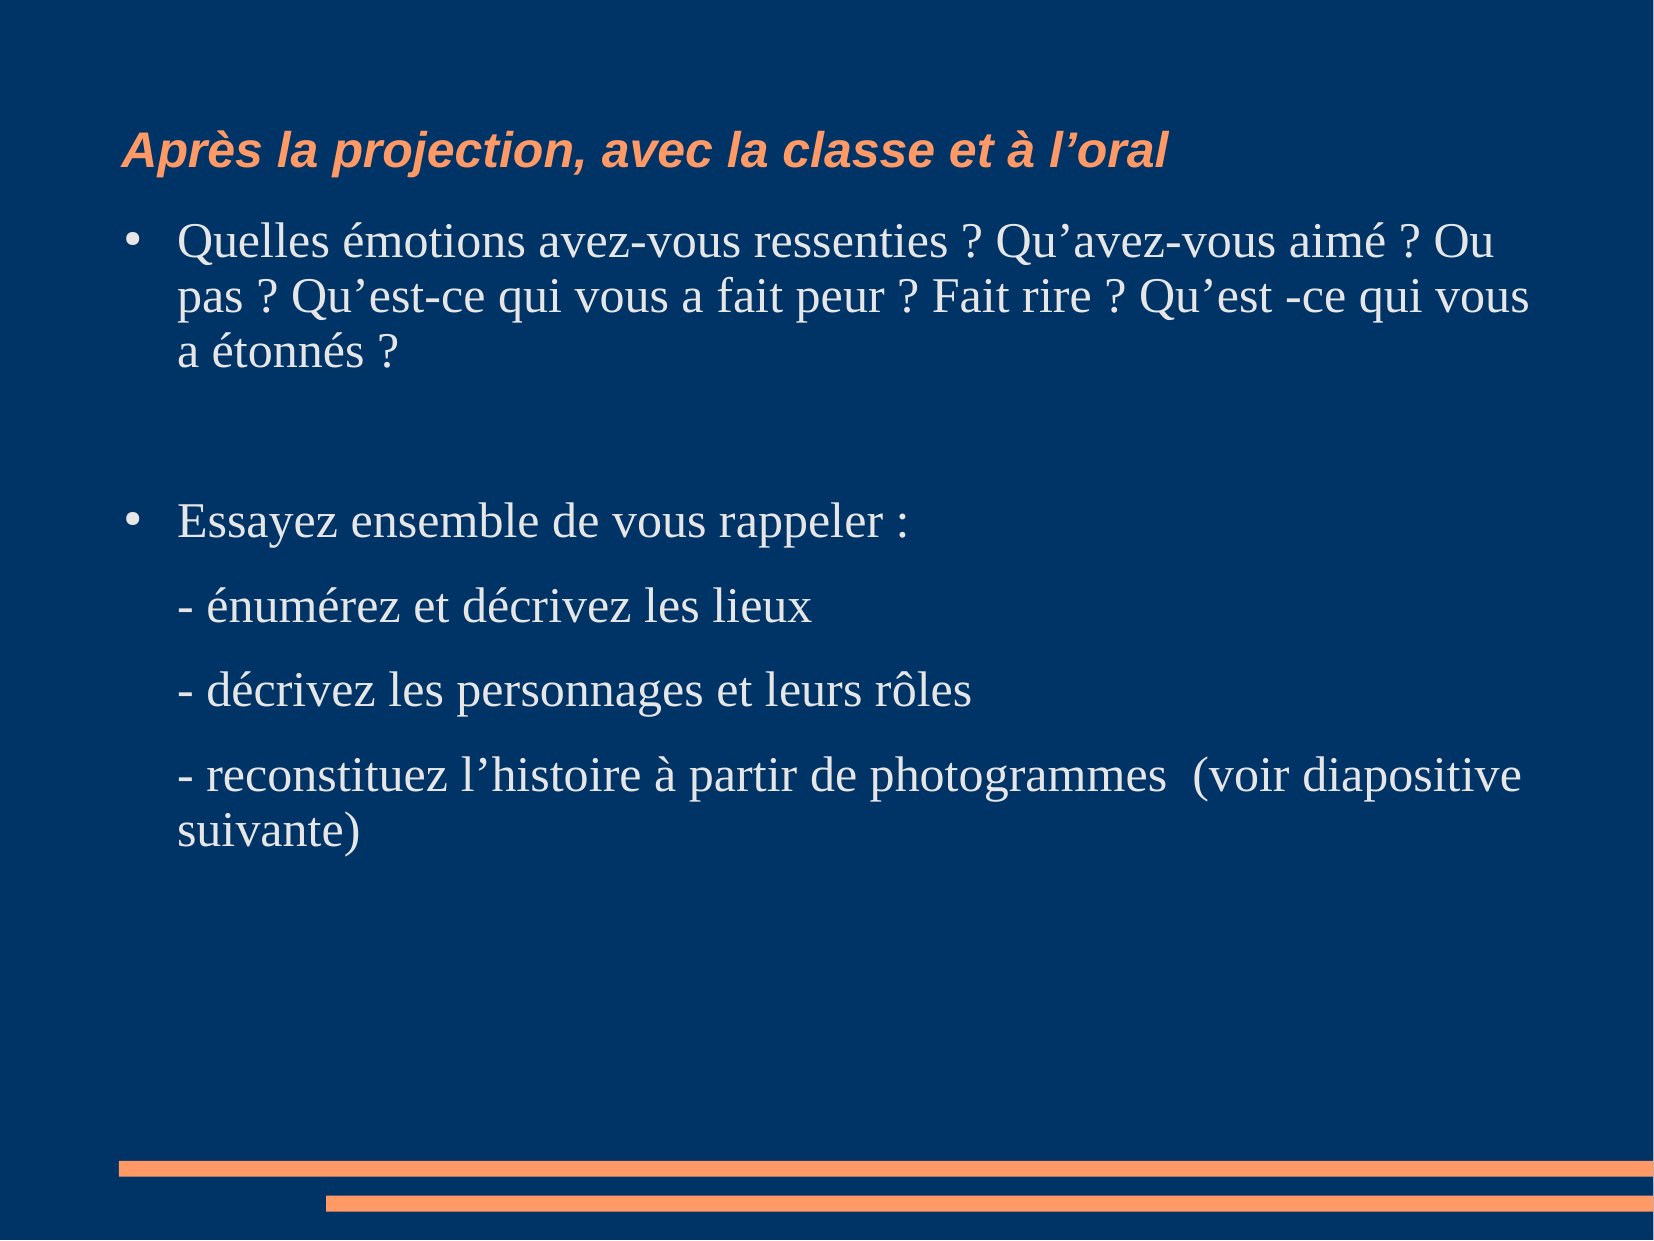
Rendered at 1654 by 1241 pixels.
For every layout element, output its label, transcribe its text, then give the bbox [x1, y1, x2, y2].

list Quelles émotions avez-vous ressenties ? Qu’avez-vous aimé ? Ou pas ? Qu’est-ce qui vous a fait peur ? Fait rire ? Qu’est -ce qui vous a étonnés ? Essayez ensemble de vous rappeler : - énumérez et décrivez les lieux - décrivez les personnages et leurs rôles - reconstituez l’histoire à partir de photogrammes (voir diapositive suivante) [106, 212, 1546, 1023]
title Après la projection, avec la classe et à l’oral [121, 46, 1534, 212]
